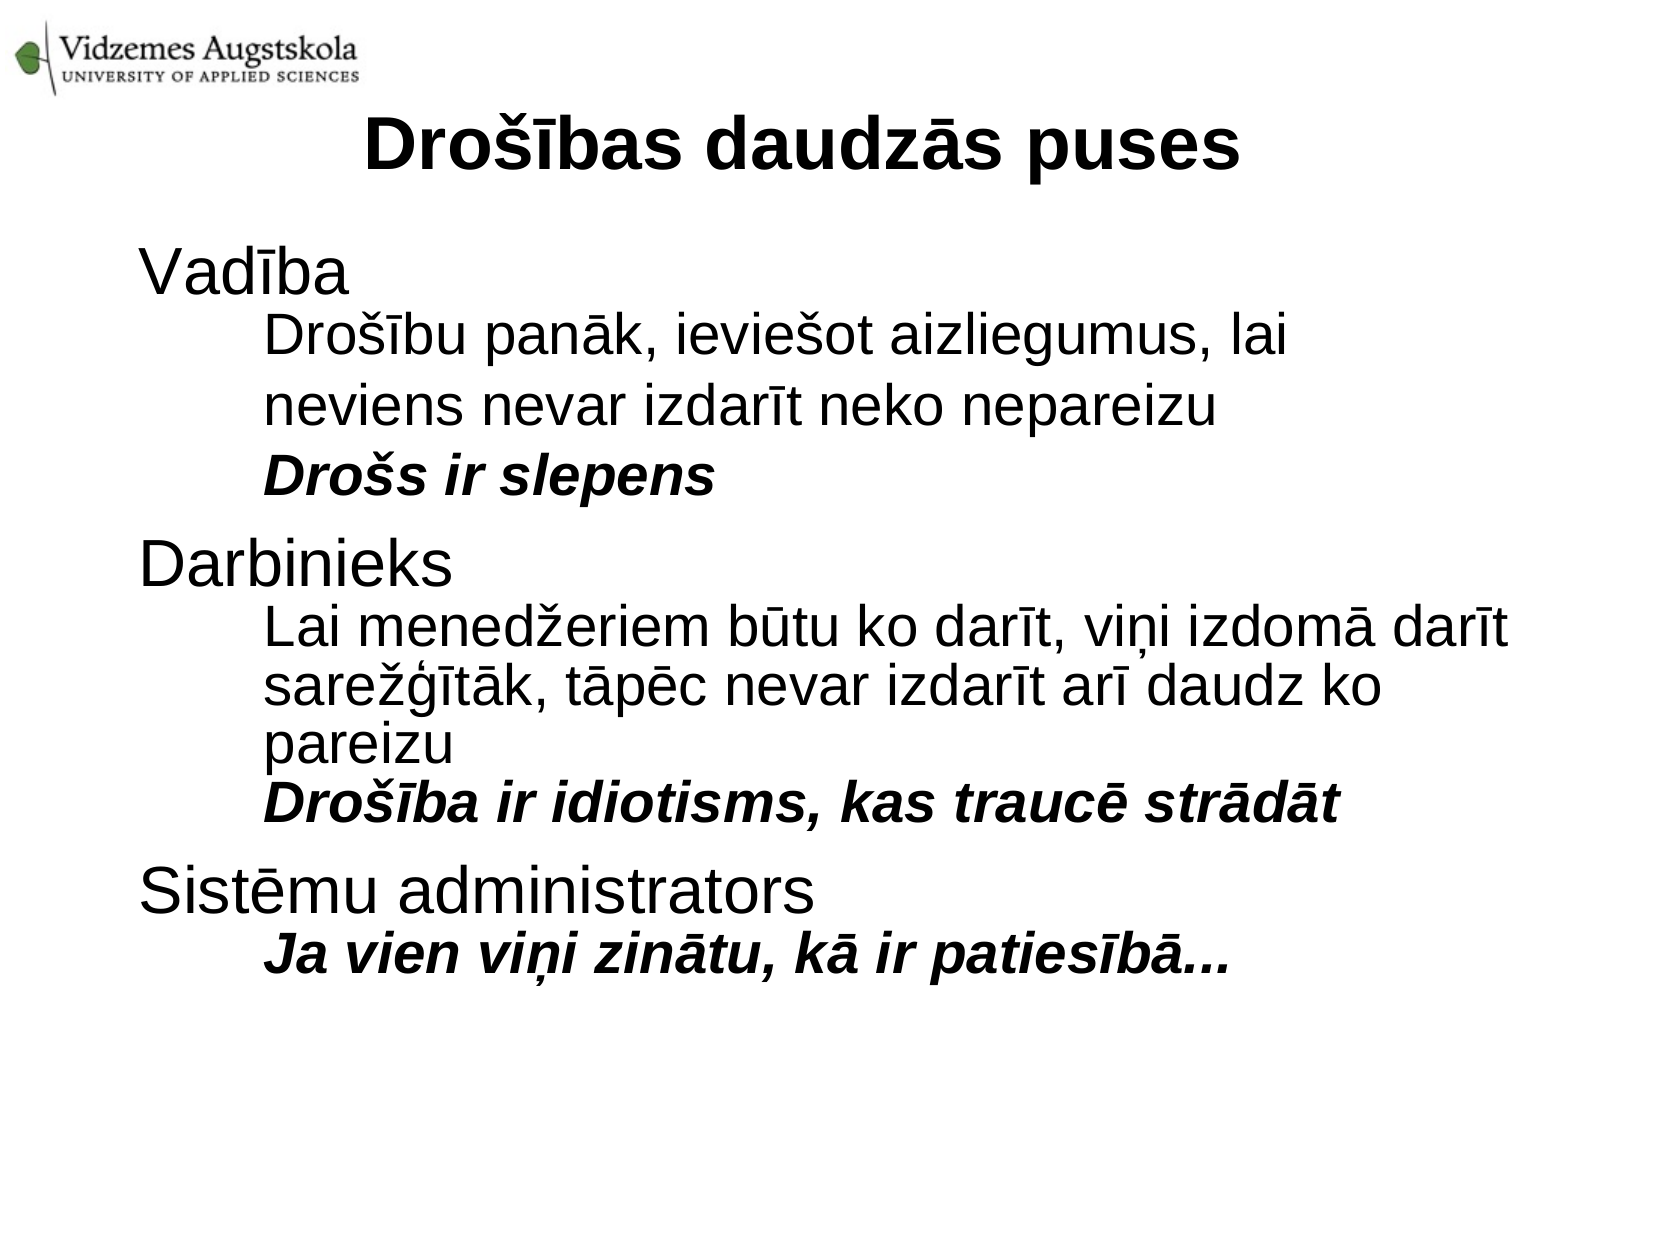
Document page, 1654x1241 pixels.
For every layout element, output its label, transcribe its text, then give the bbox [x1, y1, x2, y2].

title Drošības daudzās puses [94, 103, 1512, 188]
picture [5, 2, 368, 113]
list Vadība Drošību panāk, ieviešot aizliegumus, lai neviens nevar izdarīt neko nepareizu Drošs ir slepens Darbinieks Lai menedžeriem būtu ko darīt, viņi izdomā darīt sarežģītāk, tāpēc nevar izdarīt arī daudz ko pareizu Drošība ir idiotisms, kas traucē strādāt Sistēmu administrators Ja vien viņi zinātu, kā ir patiesībā... [82, 236, 1569, 1107]
